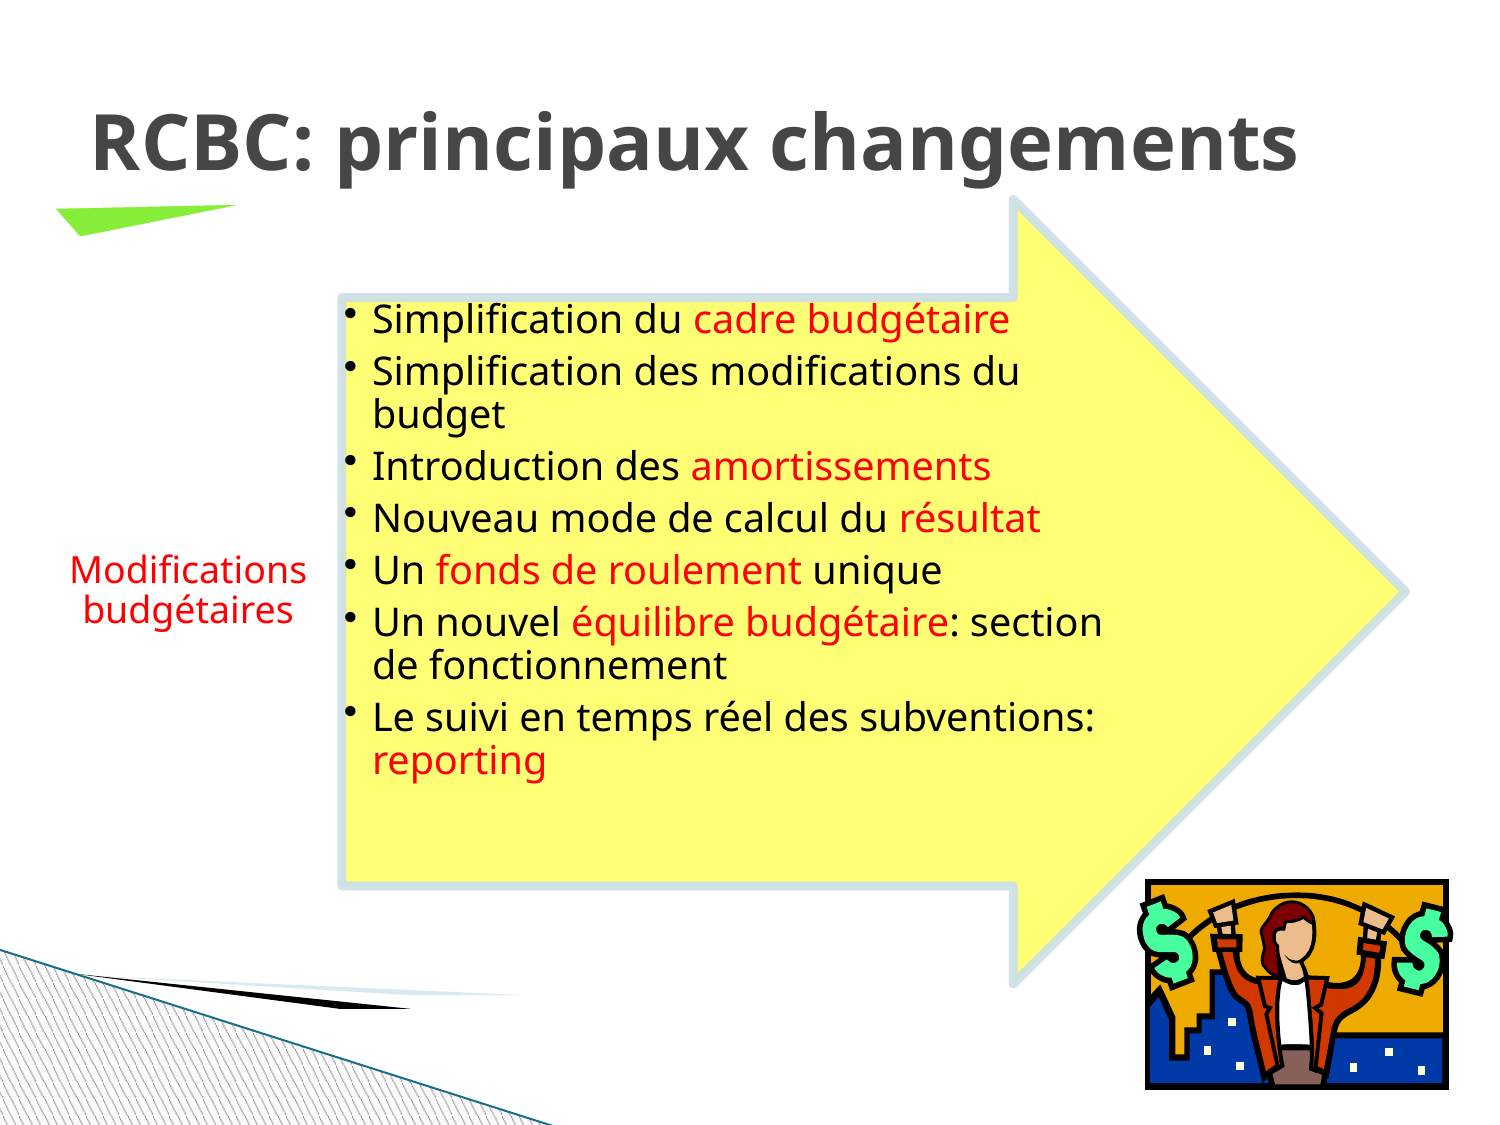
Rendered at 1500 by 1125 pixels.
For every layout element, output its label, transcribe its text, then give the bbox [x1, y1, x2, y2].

picture [0, 952, 543, 1125]
text_box Simplification du cadre budgétaire Simplification des modifications du budget Introduction des amortissements Nouveau mode de calcul du résultat Un fonds de roulement unique Un nouvel équilibre budgétaire: section de fonctionnement Le suivi en temps réel des subventions: reporting [341, 233, 1406, 984]
picture [1136, 878, 1455, 1090]
text_box Modifications budgétaires [35, 203, 121, 251]
title RCBC: principaux changements [75, 45, 1425, 233]
